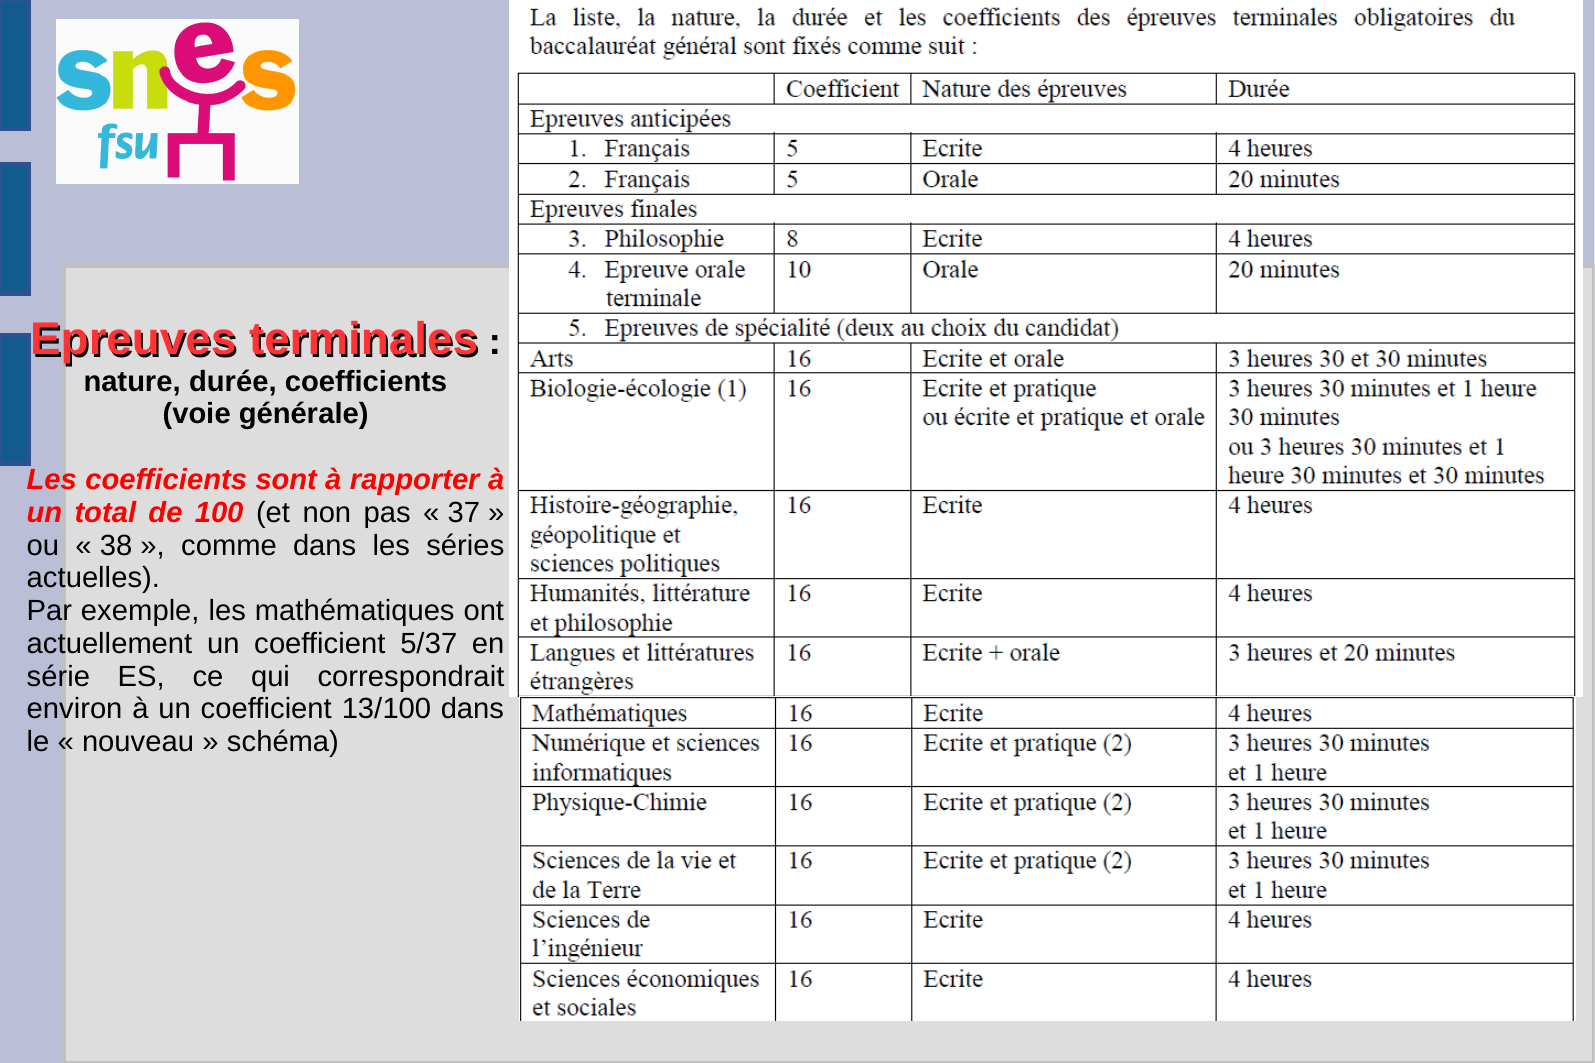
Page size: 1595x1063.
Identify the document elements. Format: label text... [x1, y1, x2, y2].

picture [509, 0, 1583, 1021]
picture [56, 19, 299, 184]
text_box Epreuves terminales : nature, durée, coefficients (voie générale) Les coefficients sont à rapporter à un total de 100 (et non pas « 37 » ou « 38 », comme dans les séries actuelles). Par exemple, les mathématiques ont actuellement un coefficient 5/37 en série ES, ce qui correspondrait environ à un coefficient 13/100 dans le « nouveau » schéma) [11, 306, 520, 857]
